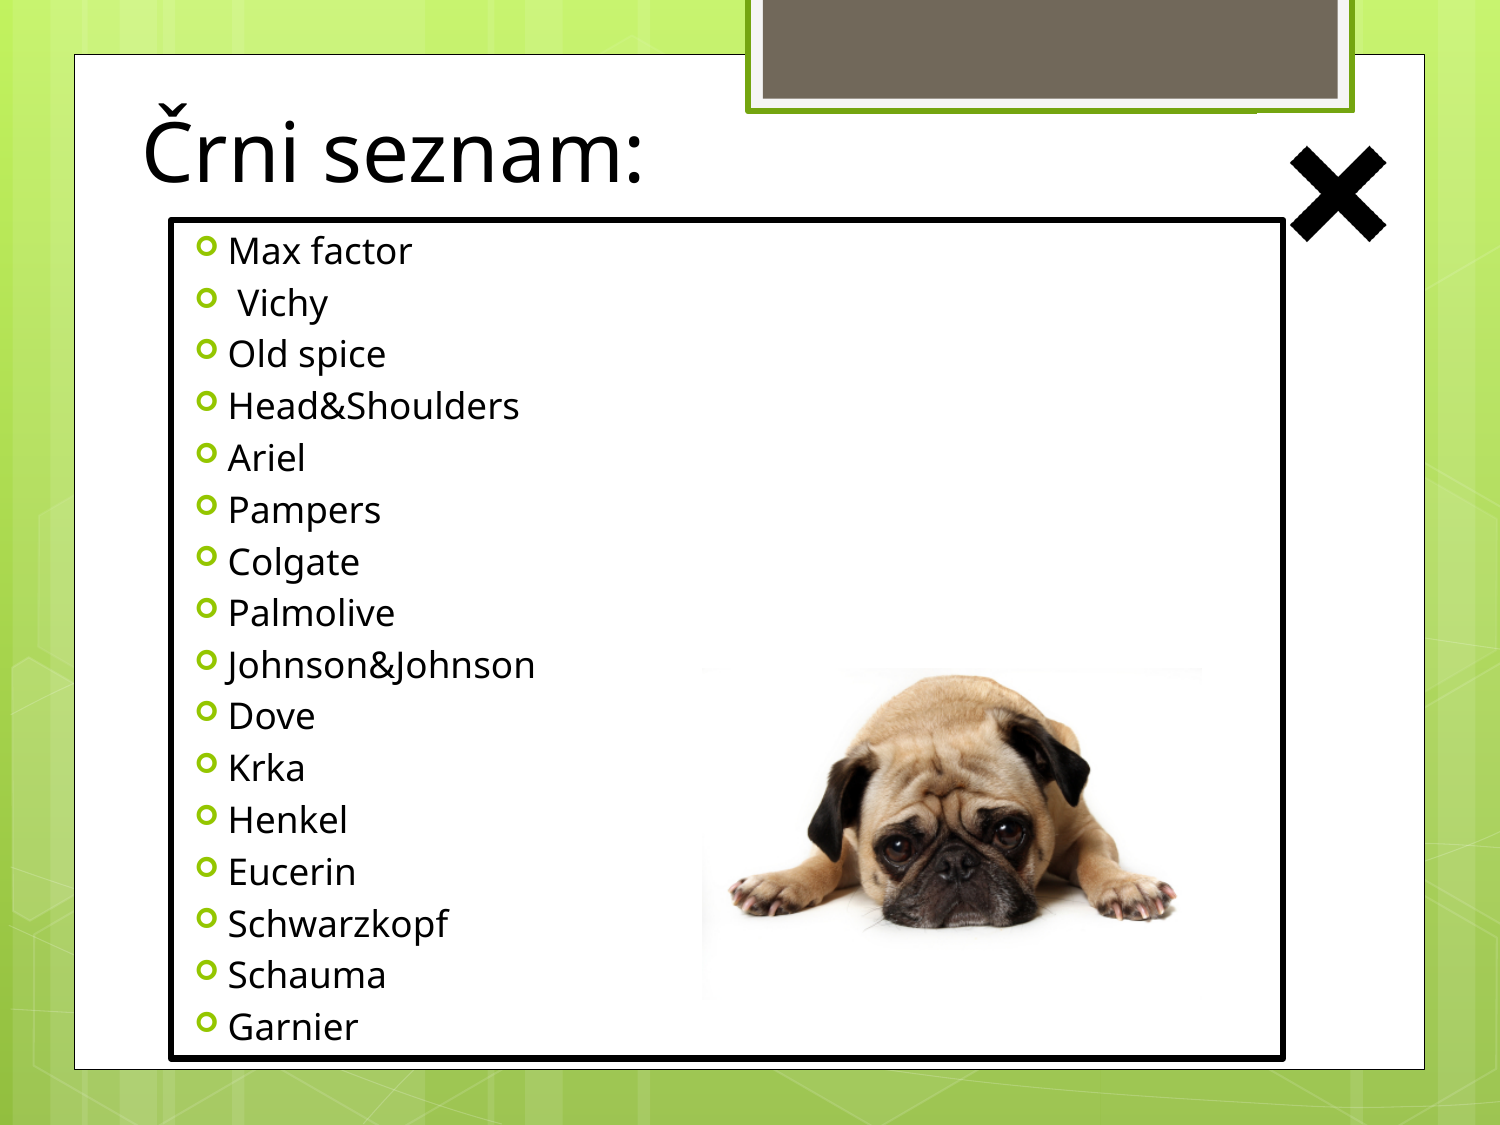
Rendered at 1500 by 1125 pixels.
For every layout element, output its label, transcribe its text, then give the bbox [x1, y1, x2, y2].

picture [1257, 113, 1424, 274]
picture [702, 668, 1202, 1000]
title Črni seznam: [126, 19, 1279, 207]
list Max factor Vichy Old spice Head&Shoulders Ariel Pampers Colgate Palmolive Johnson&Johnson Dove Krka Henkel Eucerin Schwarzkopf Schauma Garnier [171, 220, 1284, 1059]
